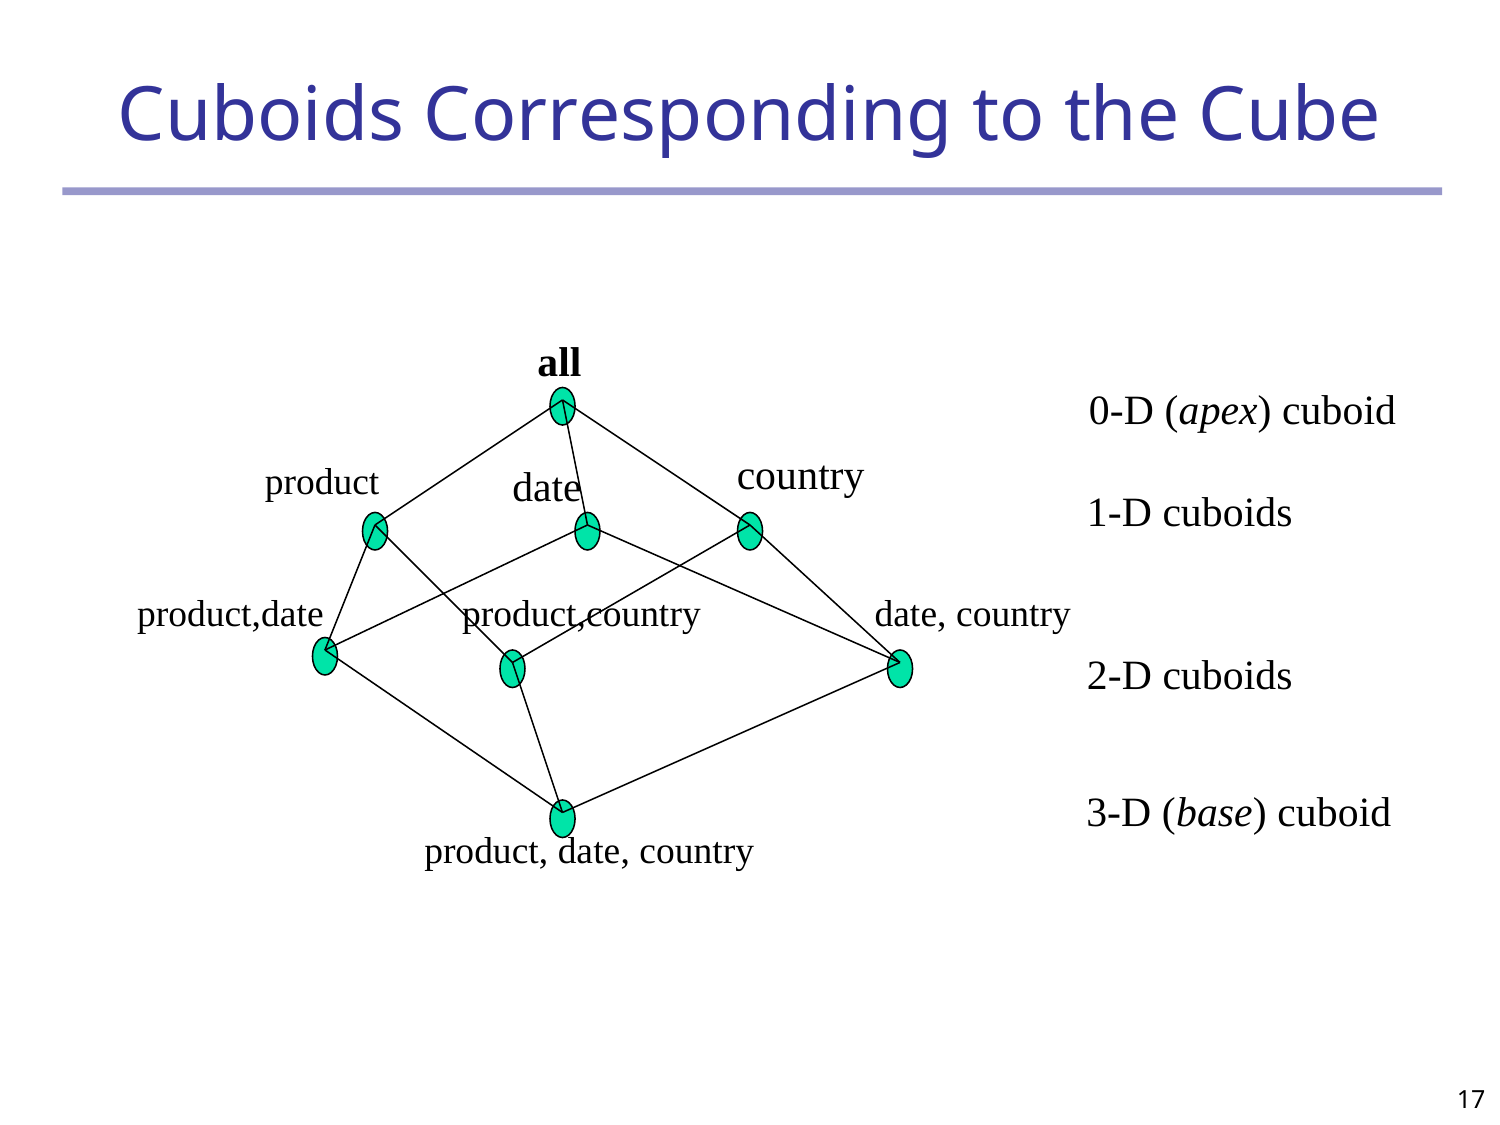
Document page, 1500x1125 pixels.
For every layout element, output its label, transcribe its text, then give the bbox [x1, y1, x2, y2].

text_box country [722, 439, 880, 506]
text_box product, date, country [409, 818, 770, 880]
text_box date, country [859, 581, 1087, 642]
text_box 2-D cuboids [1072, 639, 1308, 706]
text_box all [522, 327, 597, 393]
text_box product [250, 449, 395, 510]
text_box 3-D (base) cuboid [1071, 777, 1407, 843]
text_box product,date [122, 581, 340, 642]
text_box <number> [1187, 1050, 1500, 1125]
text_box 1-D cuboids [1072, 477, 1308, 543]
text_box product,country [447, 581, 717, 642]
text_box 0-D (apex) cuboid [1074, 375, 1412, 441]
title Cuboids Corresponding to the Cube [62, 49, 1438, 163]
text_box date [497, 452, 597, 518]
